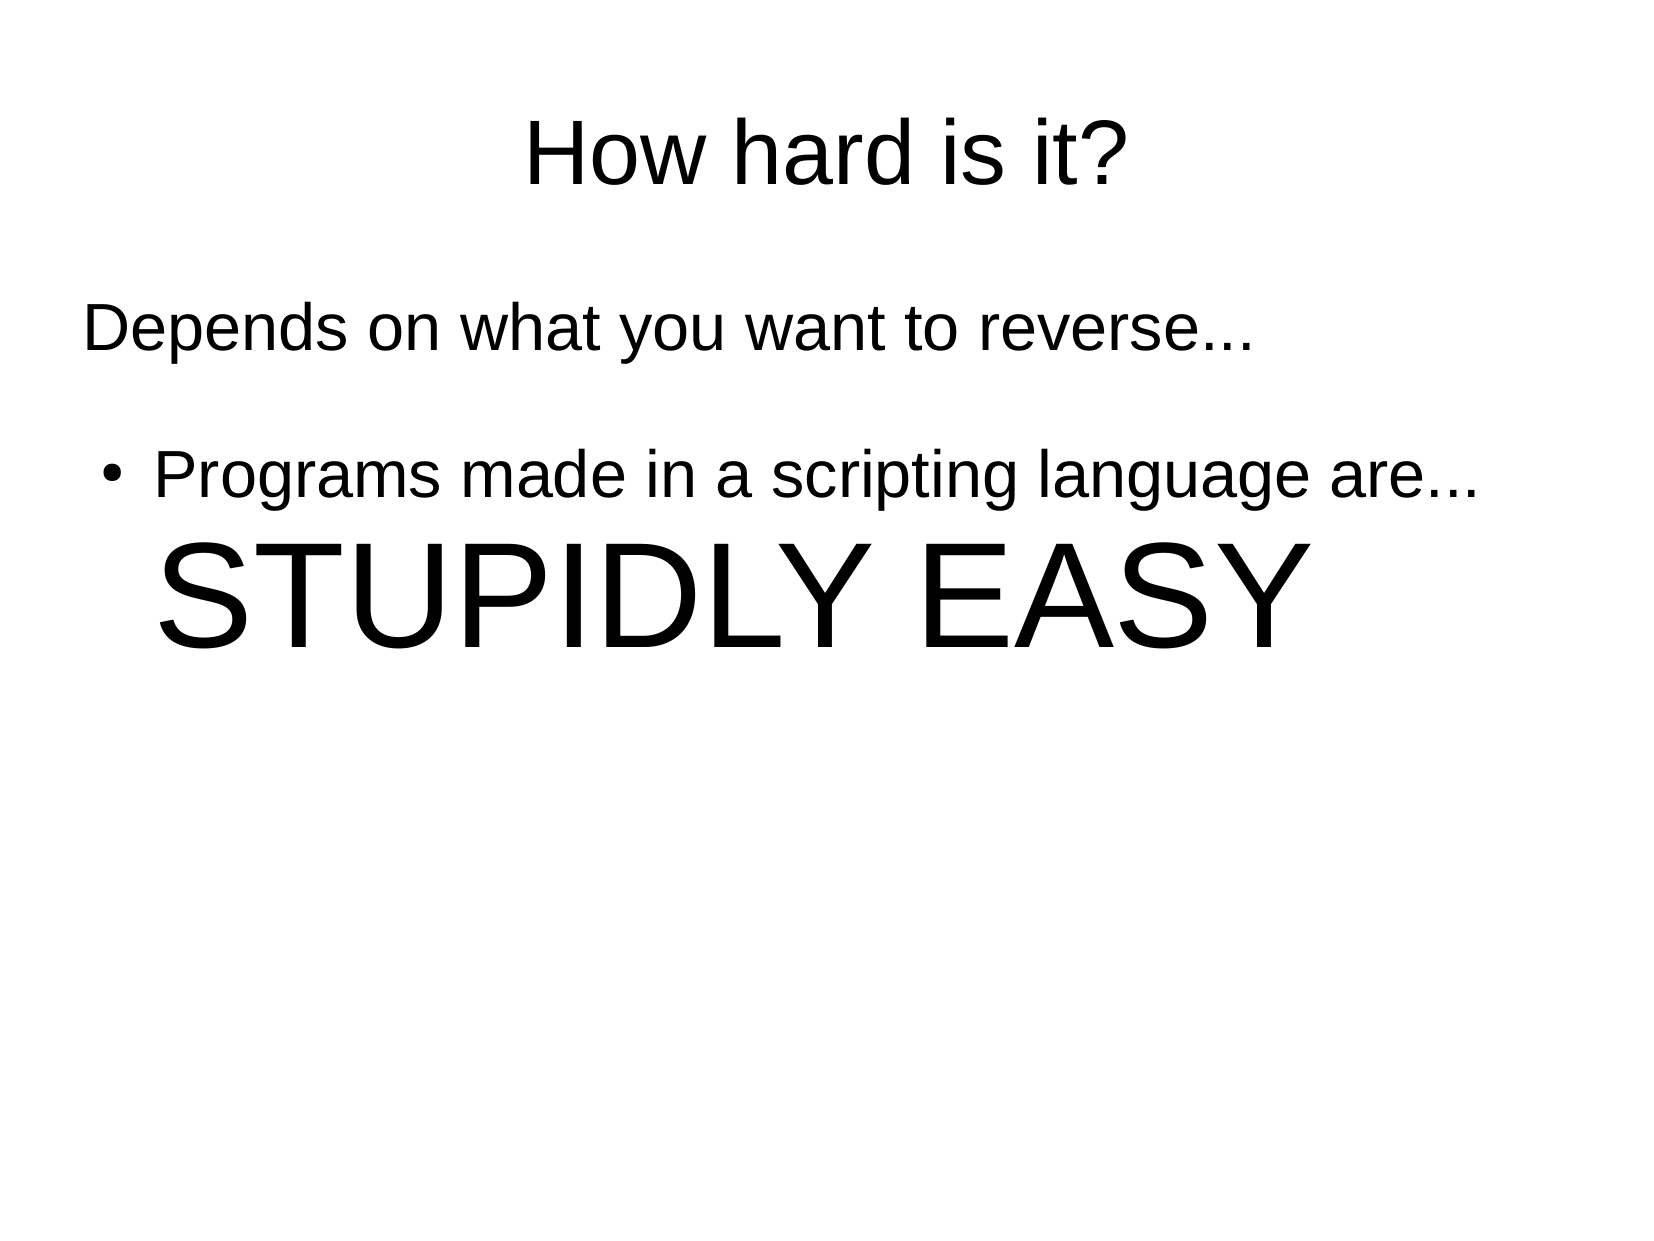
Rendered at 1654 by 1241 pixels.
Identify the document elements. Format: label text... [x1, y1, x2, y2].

title How hard is it? [82, 49, 1571, 257]
list Depends on what you want to reverse... [82, 290, 1571, 426]
list Programs made in a scripting language are... STUPIDLY EASY [82, 437, 1571, 1205]
